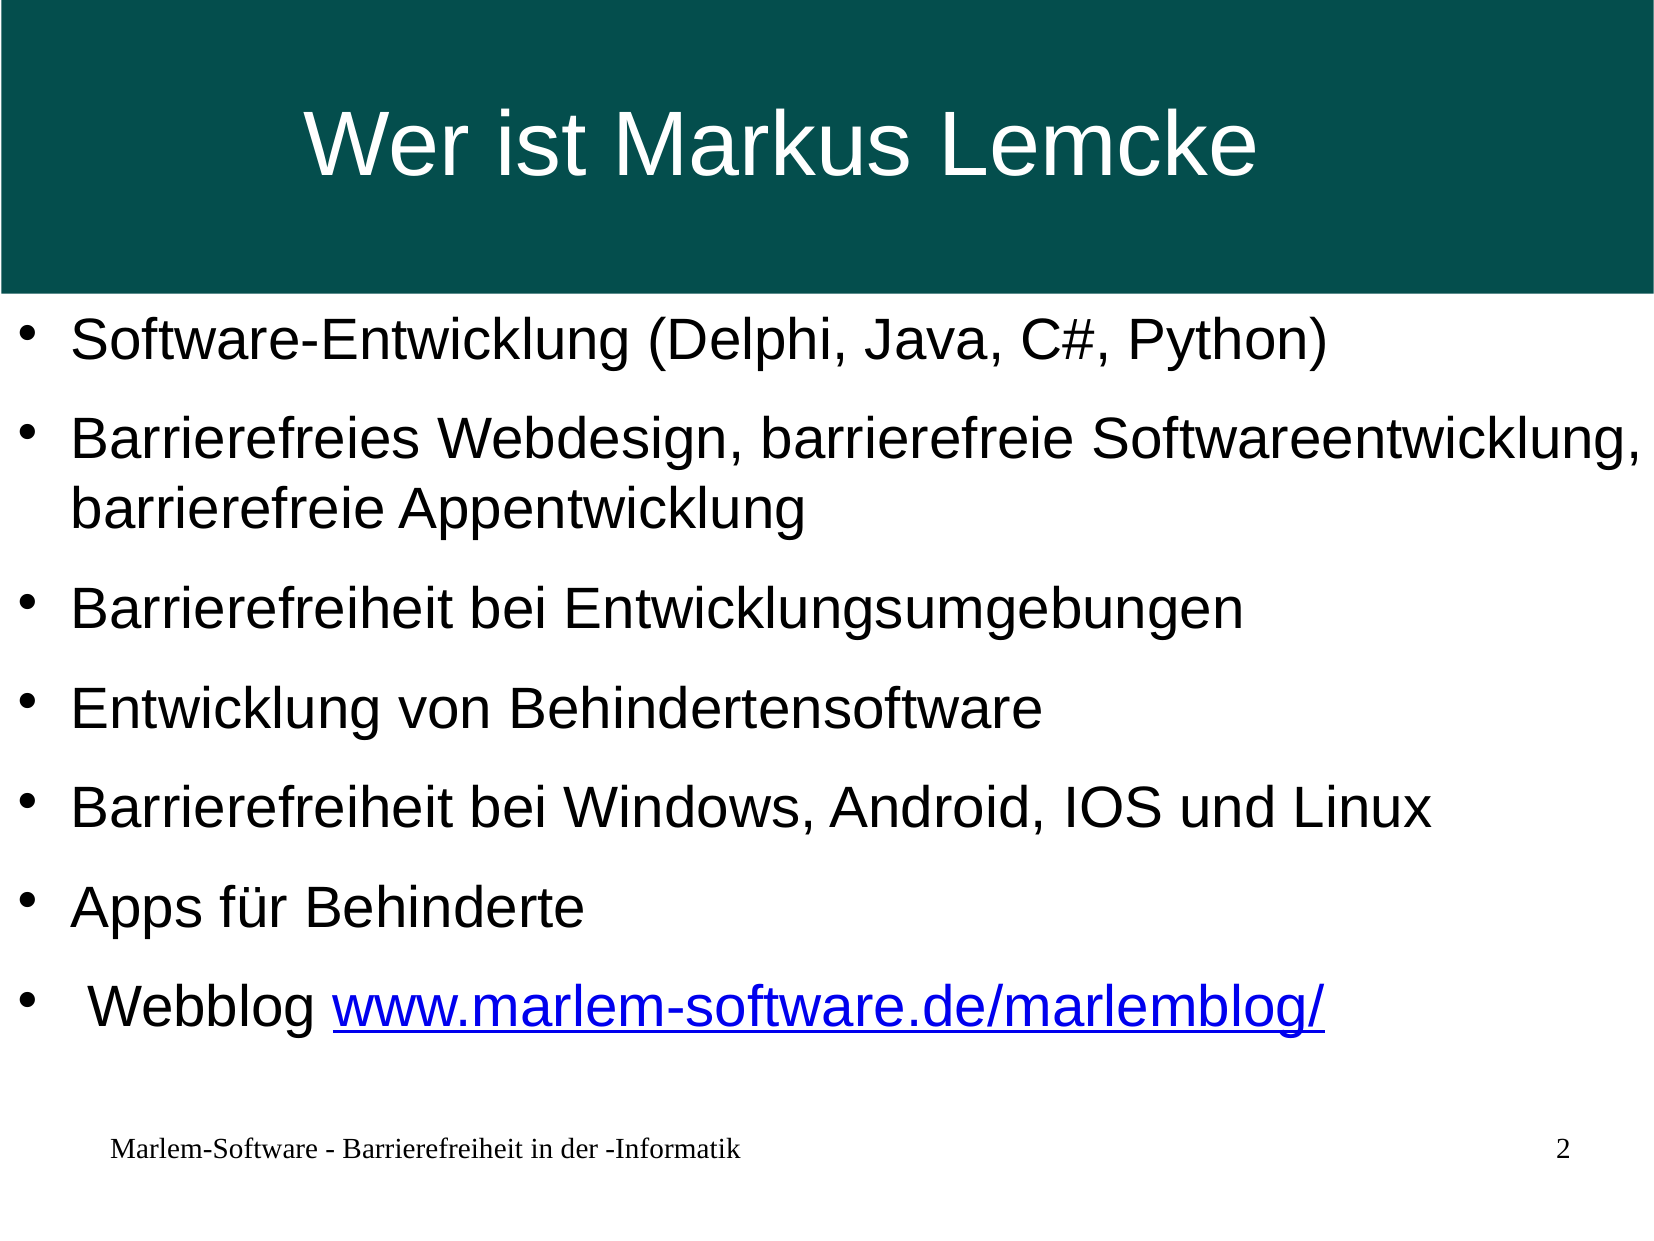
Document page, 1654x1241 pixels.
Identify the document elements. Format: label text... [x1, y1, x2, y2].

list Software-Entwicklung (Delphi, Java, C#, Python) Barrierefreies Webdesign, barrierefreie Softwareentwicklung, barrierefreie Appentwicklung Barrierefreiheit bei Entwicklungsumgebungen Entwicklung von Behindertensoftware Barrierefreiheit bei Windows, Android, IOS und Linux Apps für Behinderte Webblog www.marlem-software.de/marlemblog/ [0, 301, 1654, 1069]
title Wer ist Markus Lemcke [1, 0, 1654, 294]
